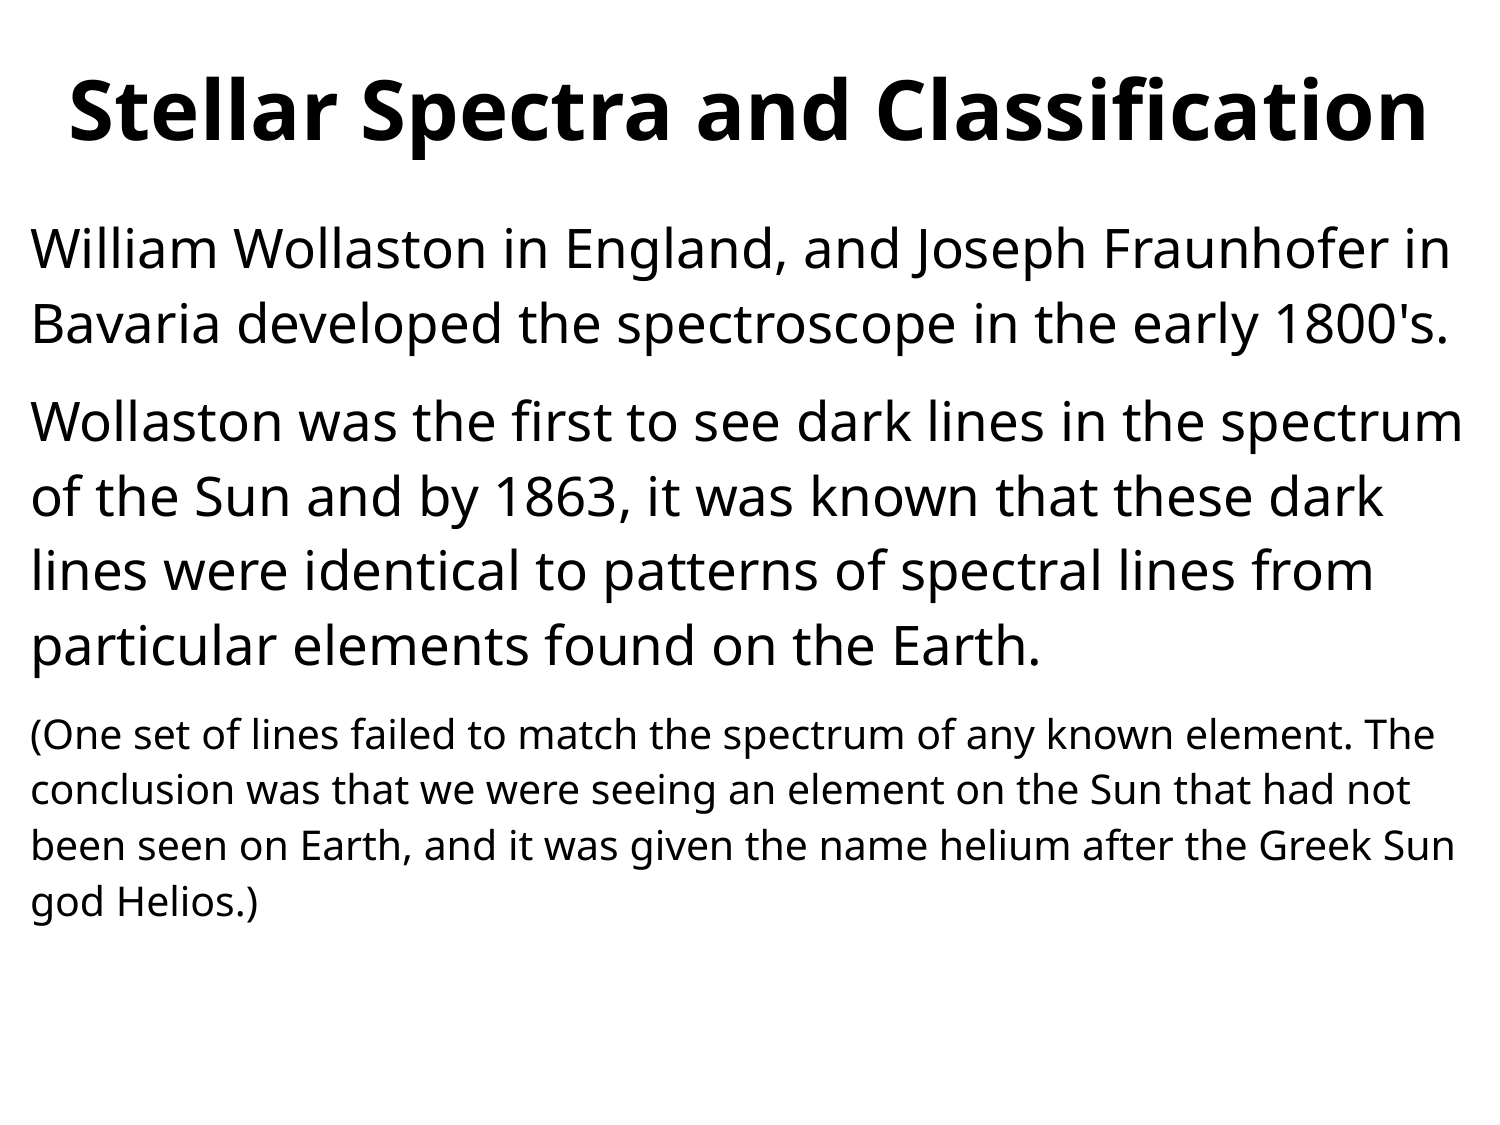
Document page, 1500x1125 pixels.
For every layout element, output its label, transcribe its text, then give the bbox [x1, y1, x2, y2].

list William Wollaston in England, and Joseph Fraunhofer in Bavaria developed the spectroscope in the early 1800's. Wollaston was the first to see dark lines in the spectrum of the Sun and by 1863, it was known that these dark lines were identical to patterns of spectral lines from particular elements found on the Earth. (One set of lines failed to match the spectrum of any known element. The conclusion was that we were seeing an element on the Sun that had not been seen on Earth, and it was given the name helium after the Greek Sun god Helios.) [30, 210, 1471, 1036]
title Stellar Spectra and Classification [30, 60, 1471, 158]
